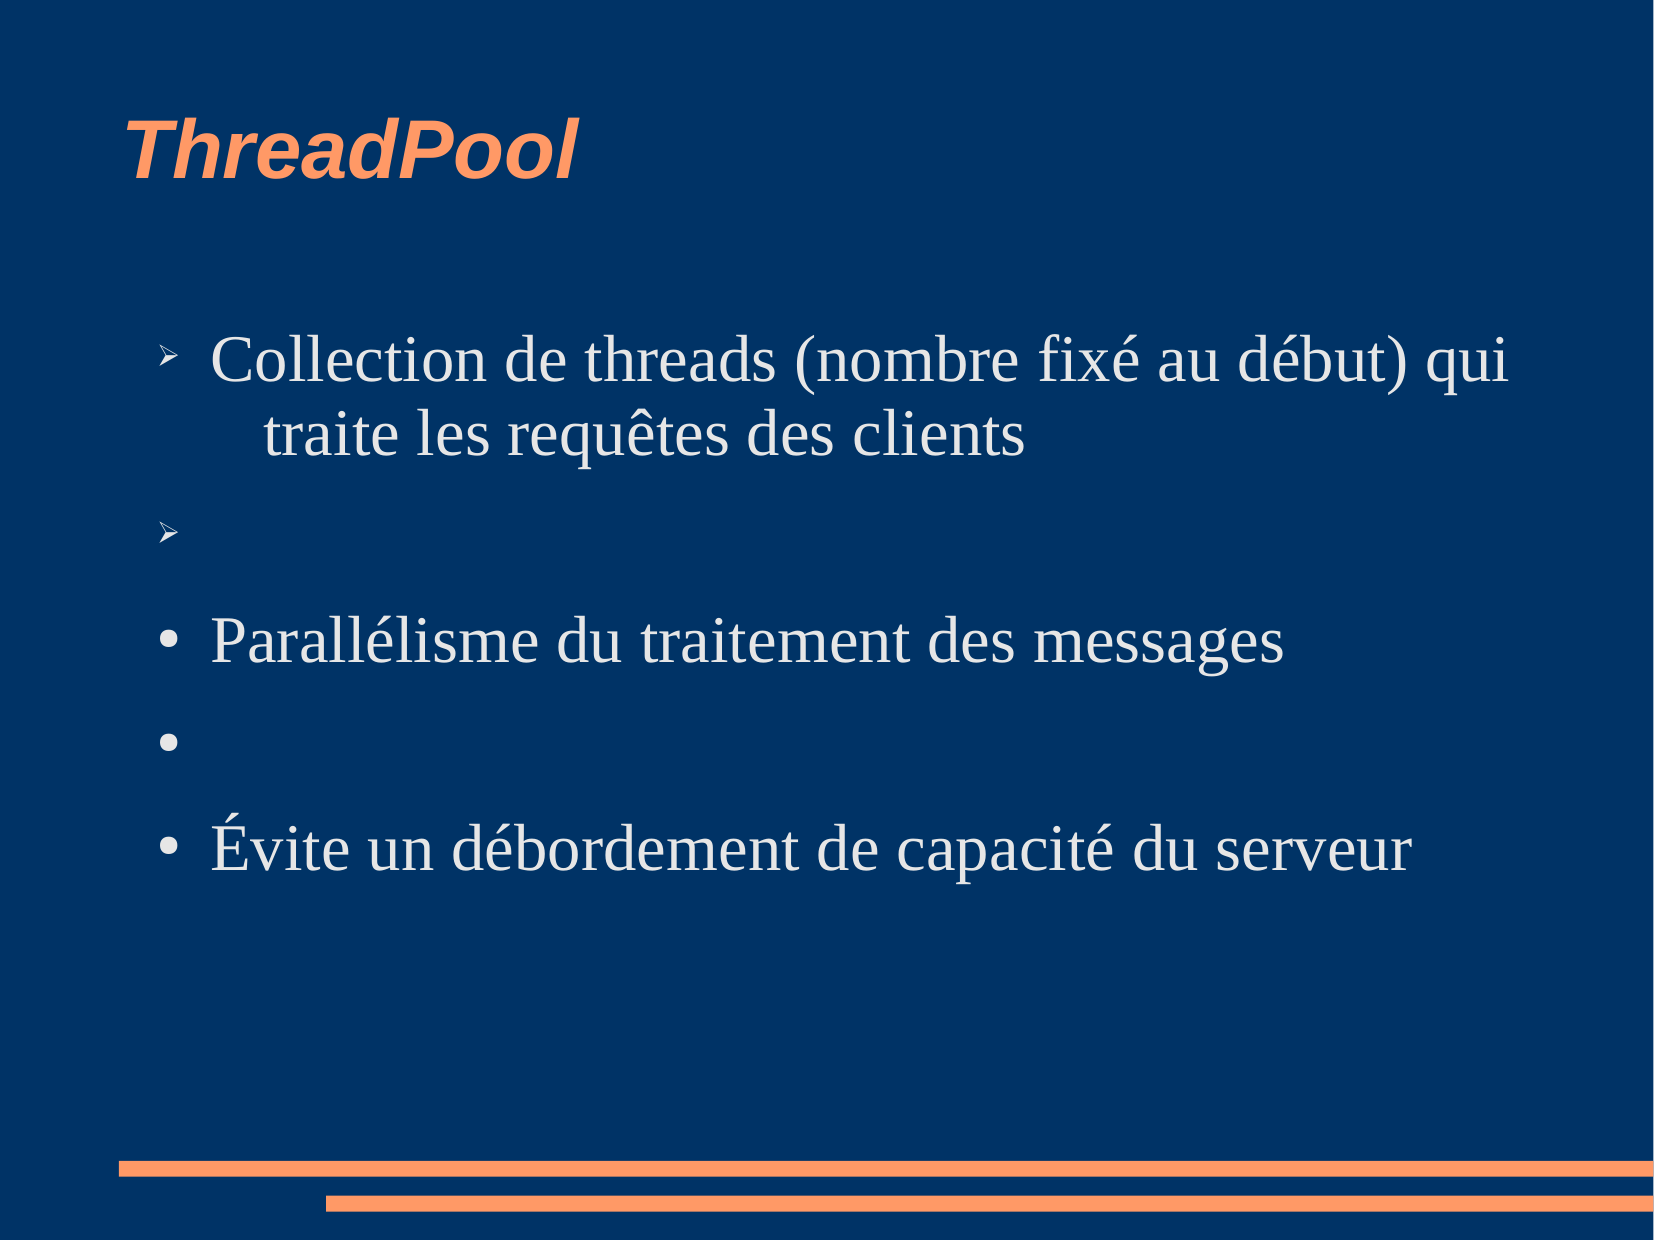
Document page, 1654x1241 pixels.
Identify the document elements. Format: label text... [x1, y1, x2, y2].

title ThreadPool [121, 46, 1534, 254]
list Collection de threads (nombre fixé au début) qui traite les requêtes des clients Parallélisme du traitement des messages Évite un débordement de capacité du serveur [121, 322, 1561, 1132]
